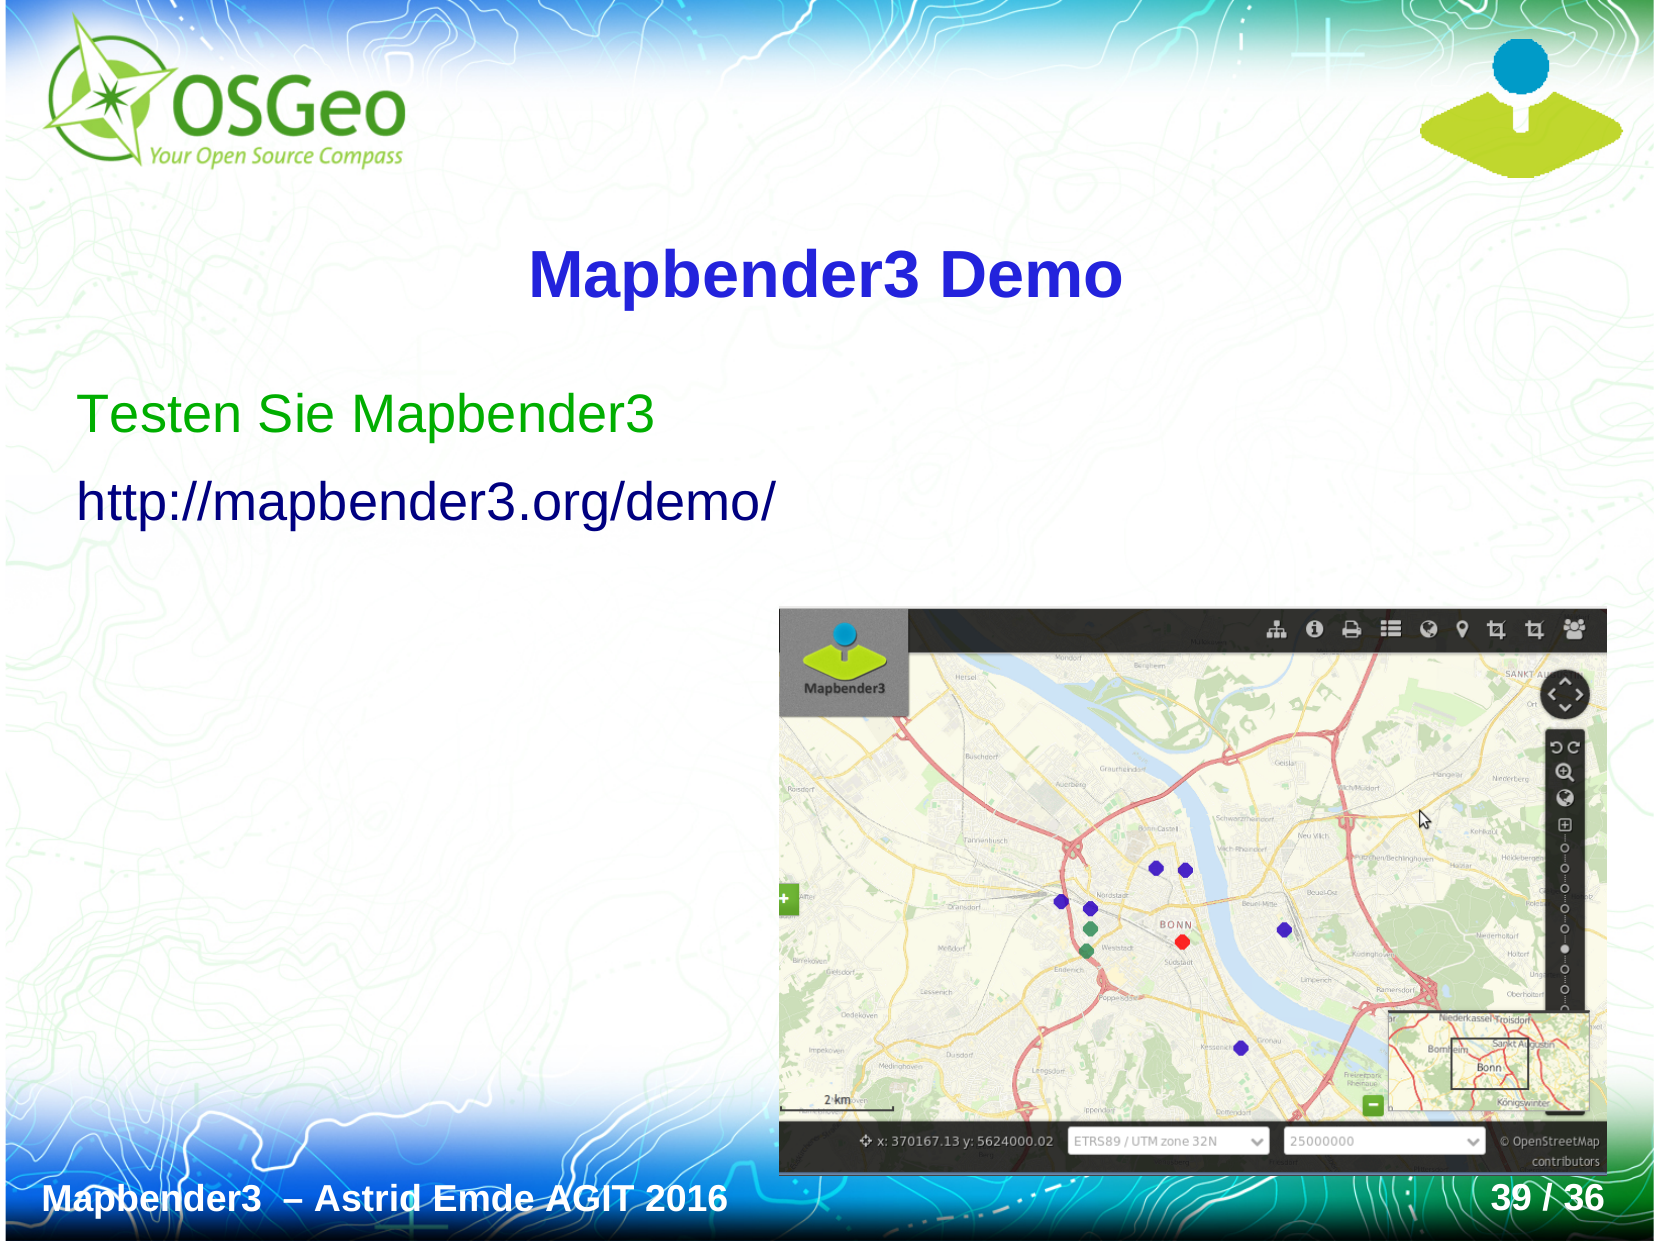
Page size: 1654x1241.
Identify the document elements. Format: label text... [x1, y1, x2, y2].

list Testen Sie Mapbender3 http://mapbender3.org/demo/ [76, 383, 804, 1203]
title Mapbender3 Demo [82, 200, 1571, 349]
picture [5, 0, 1654, 1241]
